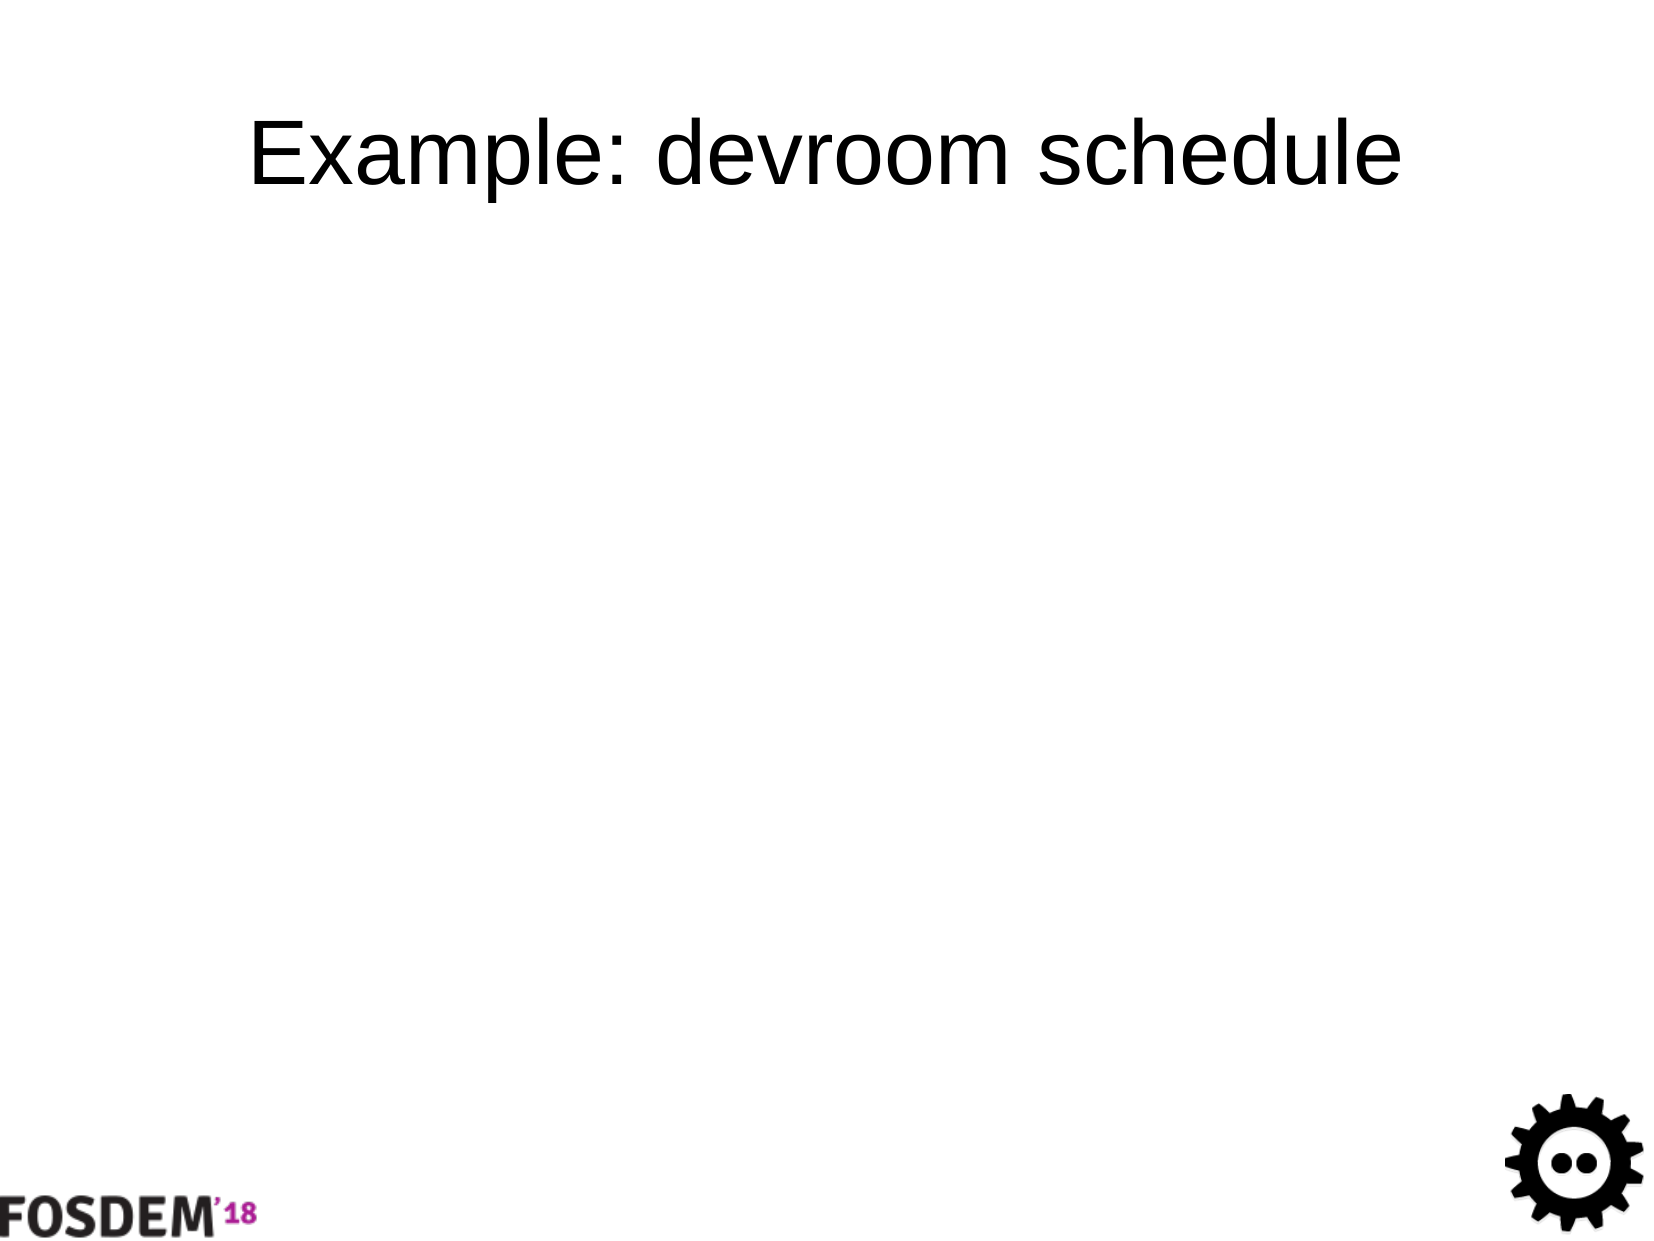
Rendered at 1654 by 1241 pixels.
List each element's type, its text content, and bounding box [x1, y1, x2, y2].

title Example: devroom schedule [82, 49, 1571, 257]
picture [1505, 1094, 1648, 1235]
picture [0, 1191, 266, 1241]
